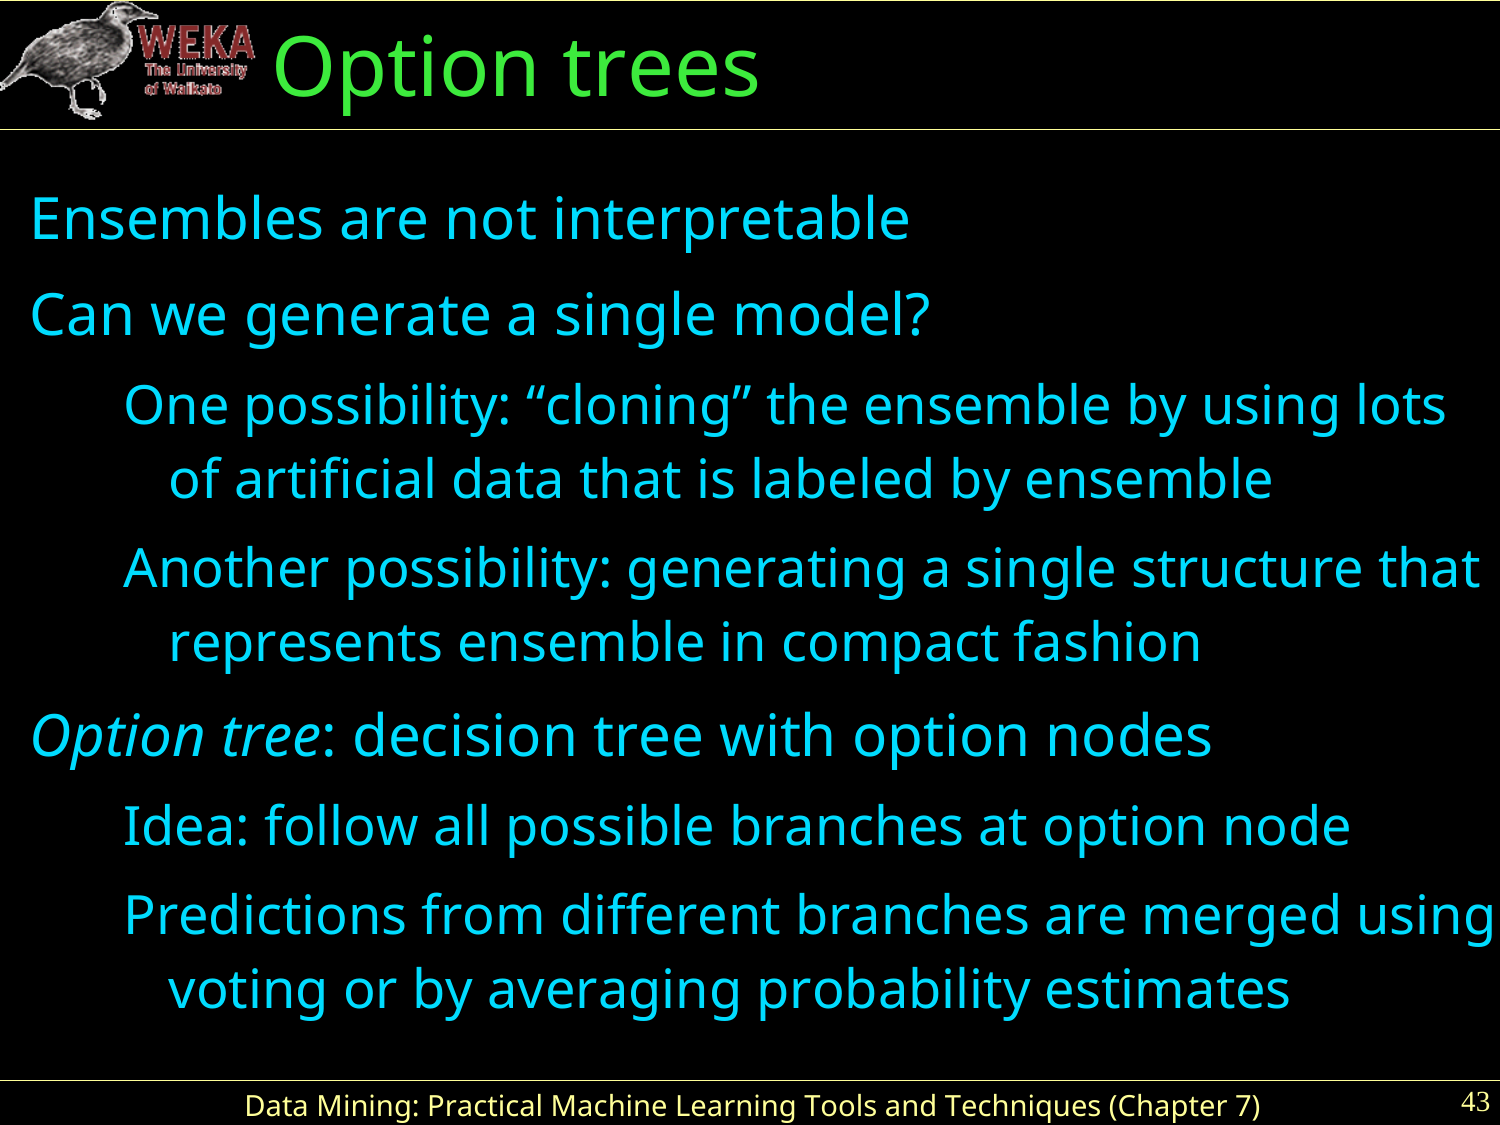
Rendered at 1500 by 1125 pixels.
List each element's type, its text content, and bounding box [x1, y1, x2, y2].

title Option trees [295, 0, 1486, 159]
picture [0, 1, 266, 129]
list Ensembles are not interpretable Can we generate a single model? One possibility: “cloning” the ensemble by using lots of artificial data that is labeled by ensemble Another possibility: generating a single structure that represents ensemble in compact fashion Option tree: decision tree with option nodes Idea: follow all possible branches at option node Predictions from different branches are merged using voting or by averaging probability estimates [29, 177, 1500, 1093]
